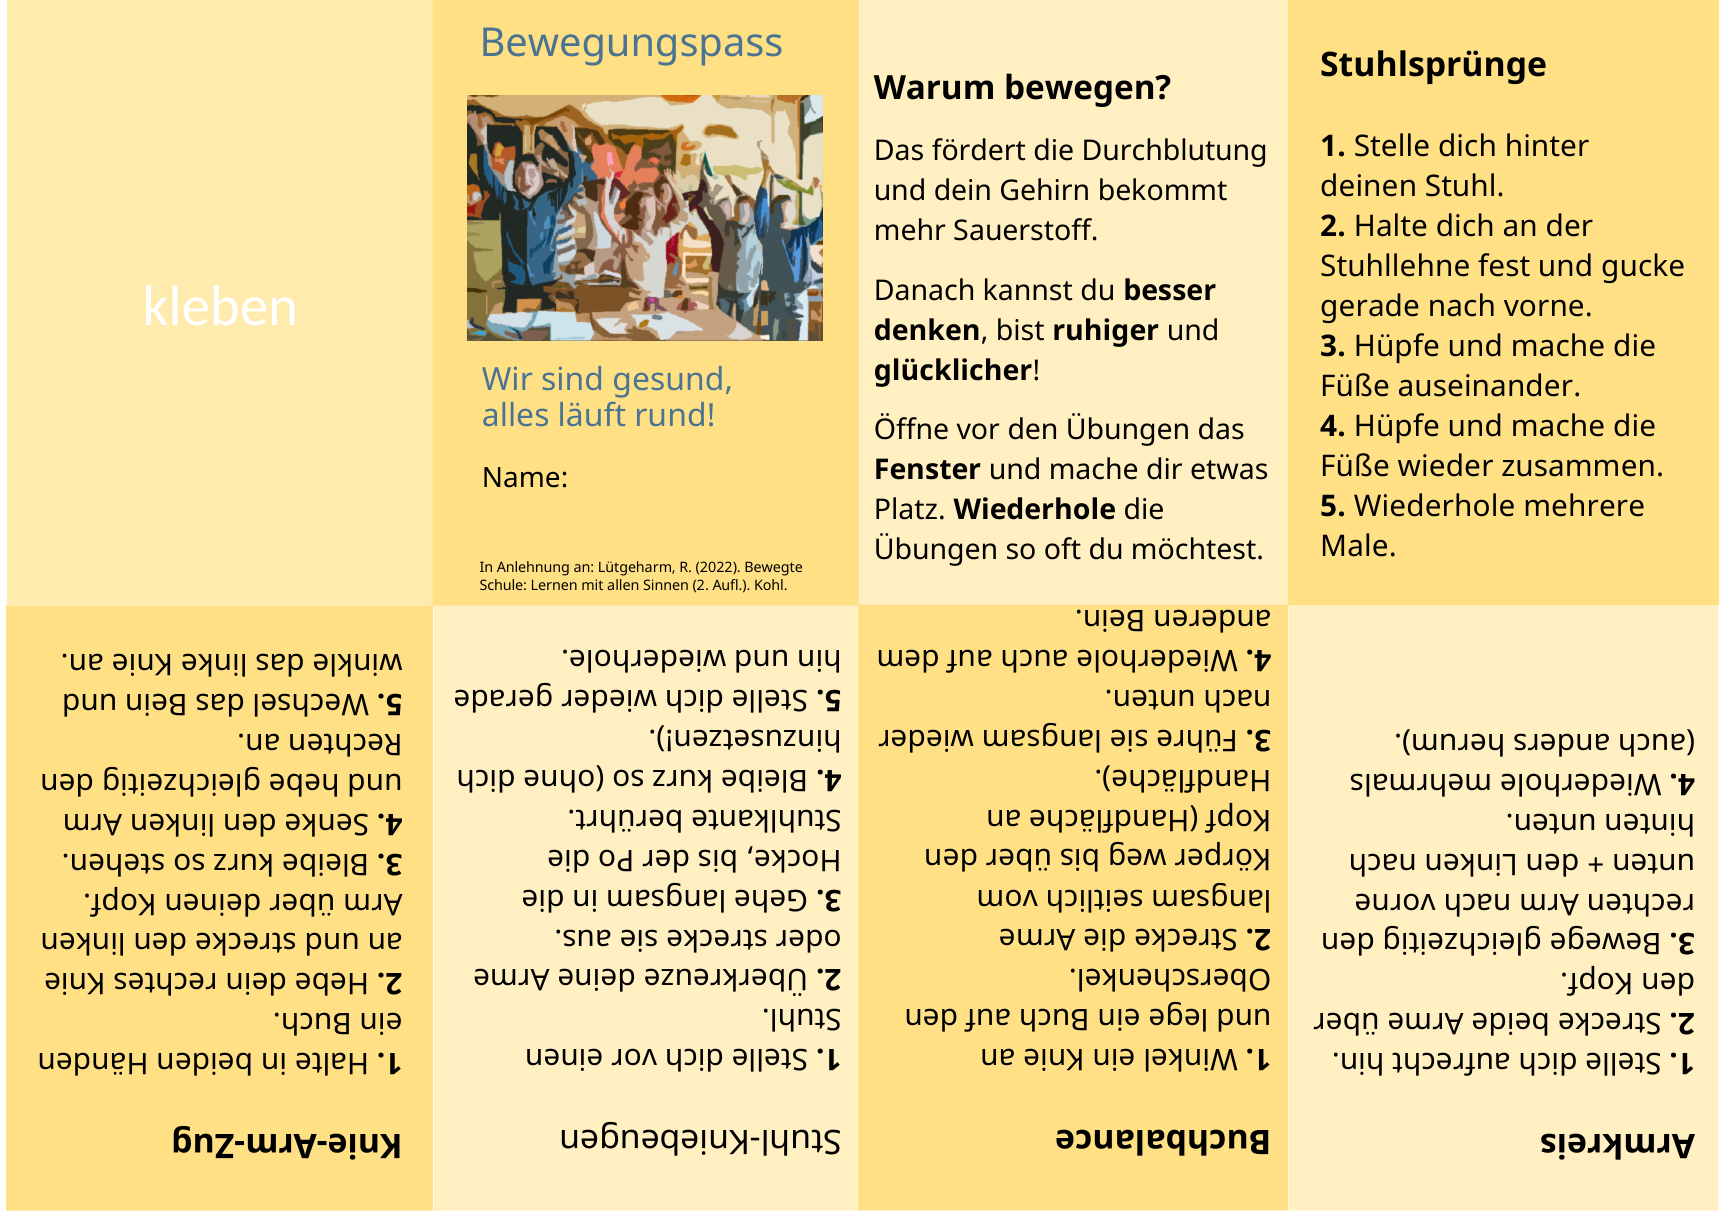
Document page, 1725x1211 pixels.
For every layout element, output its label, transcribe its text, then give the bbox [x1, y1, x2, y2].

text_box Stuhl-Kniebeugen 1. Stelle dich vor einen Stuhl. 2. Überkreuze deine Arme oder strecke sie aus. 3. Gehe langsam in die Hocke, bis der Po die Stuhlkante berührt. 4. Bleibe kurz so (ohne dich hinzusetzen!). 5. Stelle dich wieder gerade hin und wiederhole. [434, 605, 860, 1211]
text_box Buchbalance 1. Winkel ein Knie an und lege ein Buch auf den Oberschenkel. 2. Strecke die Arme langsam seitlich vom Körper weg bis über den Kopf (Handfläche an Handfläche). 3. Führe sie langsam wieder nach unten. 4. Wiederhole auch auf dem anderen Bein. [859, 605, 1288, 1210]
text_box Wir sind gesund, alles läuft rund! Name: [467, 353, 827, 499]
text_box kleben [7, 0, 434, 605]
text_box Stuhlsprünge 1. Stelle dich hinter deinen Stuhl. 2. Halte dich an der Stuhllehne fest und gucke gerade nach vorne. 3. Hüpfe und mache die Füße auseinander. 4. Hüpfe und mache die Füße wieder zusammen. 5. Wiederhole mehrere Male. [1288, 0, 1719, 605]
text_box Armkreis 1. Stelle dich aufrecht hin. 2. Strecke beide Arme über den Kopf. 3. Bewege gleichzeitig den rechten Arm nach vorne unten + den Linken nach hinten unten. 4. Wiederhole mehrmals (auch anders herum). [1289, 605, 1718, 1211]
text_box Bewegungspass In Anlehnung an: Lütgeharm, R. (2022). Bewegte Schule: Lernen mit allen Sinnen (2. Aufl.). Kohl. [465, 9, 824, 655]
text_box [434, 0, 858, 605]
text_box Knie-Arm-Zug 1. Halte in beiden Händen ein Buch. 2. Hebe dein rechtes Knie an und strecke den linken Arm über deinen Kopf. 3. Bleibe kurz so stehen. 4. Senke den linken Arm und hebe gleichzeitig den Rechten an. 5. Wechsel das Bein und winkle das linke Knie an. [6, 605, 433, 1211]
text_box Warum bewegen? Das fördert die Durchblutung und dein Gehirn bekommt mehr Sauerstoff. Danach kannst du besser denken, bist ruhiger und glücklicher! Öffne vor den Übungen das Fenster und mache dir etwas Platz. Wiederhole die Übungen so oft du möchtest. [858, 0, 1288, 605]
